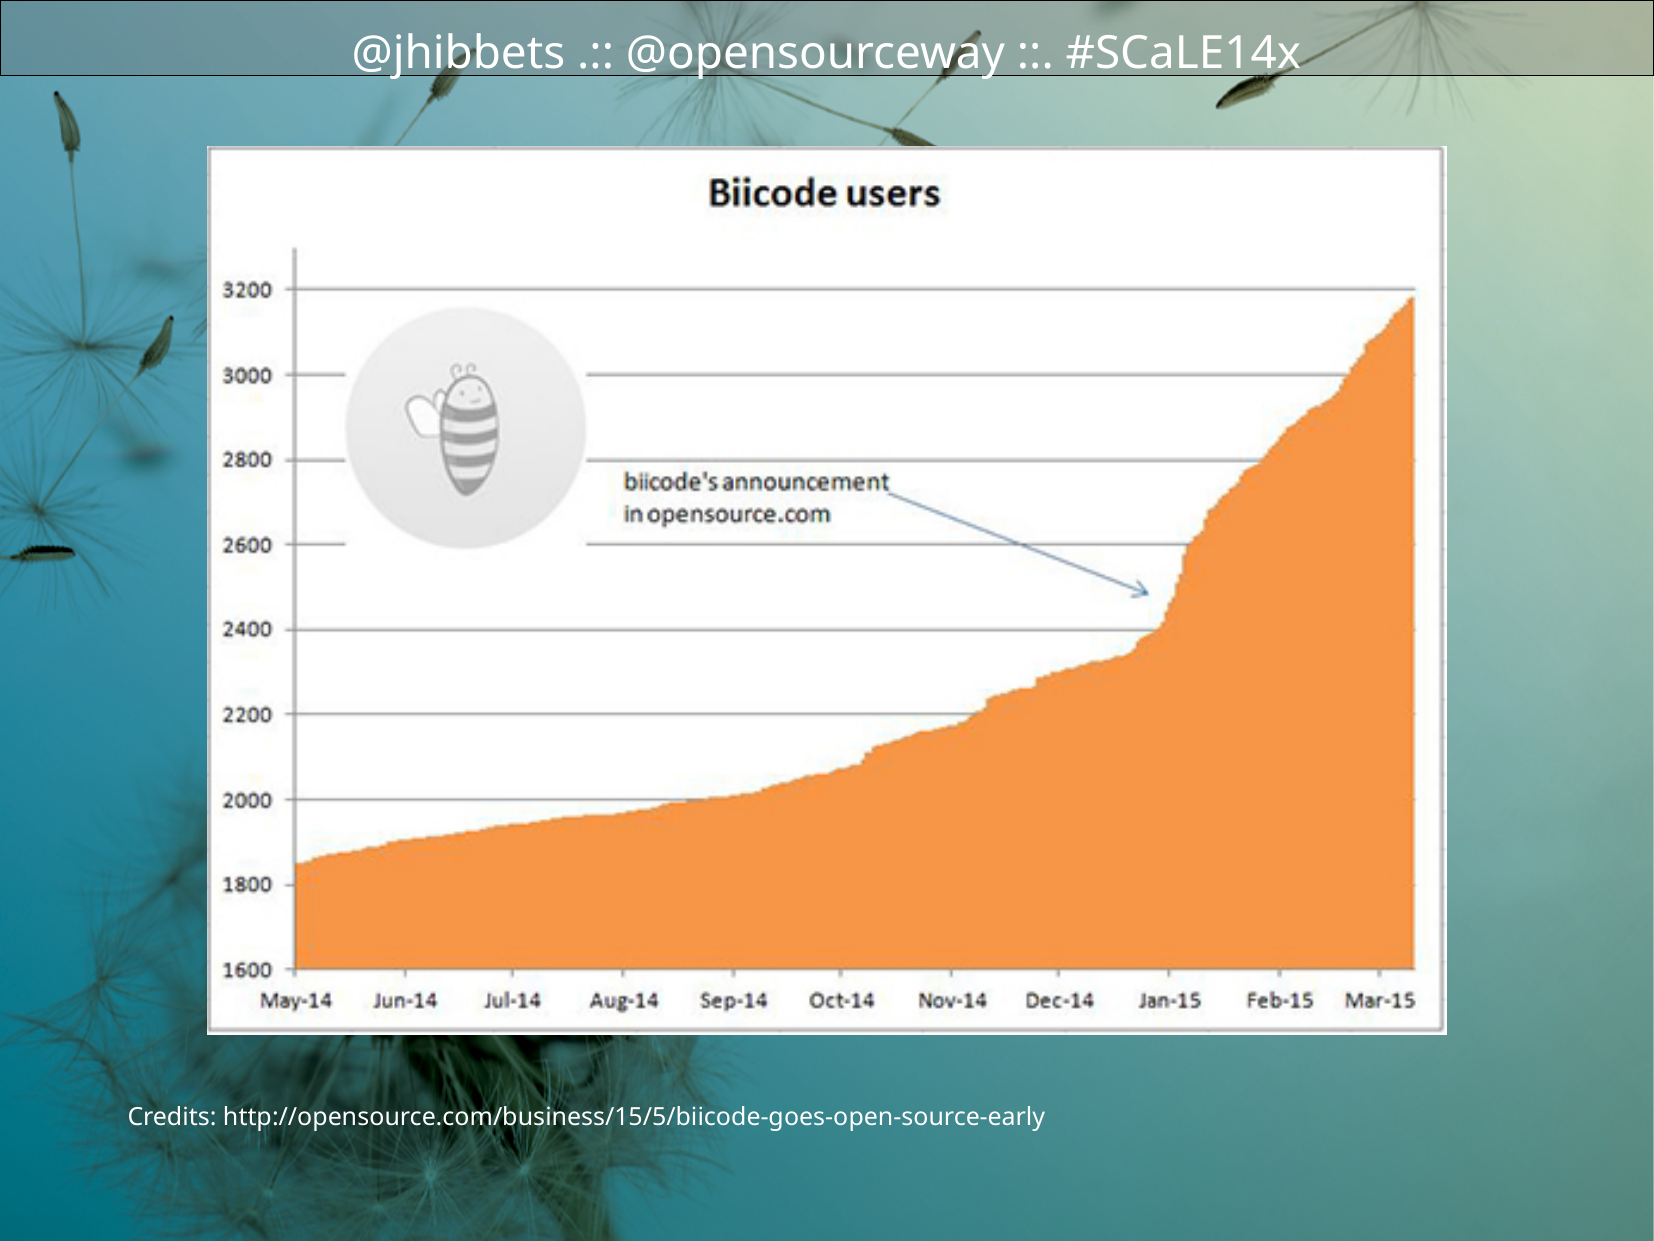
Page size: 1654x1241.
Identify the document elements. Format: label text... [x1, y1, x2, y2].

text_box Credits: http://opensource.com/business/15/5/biicode-goes-open-source-early [112, 1091, 1171, 1132]
picture [0, 76, 1654, 1241]
